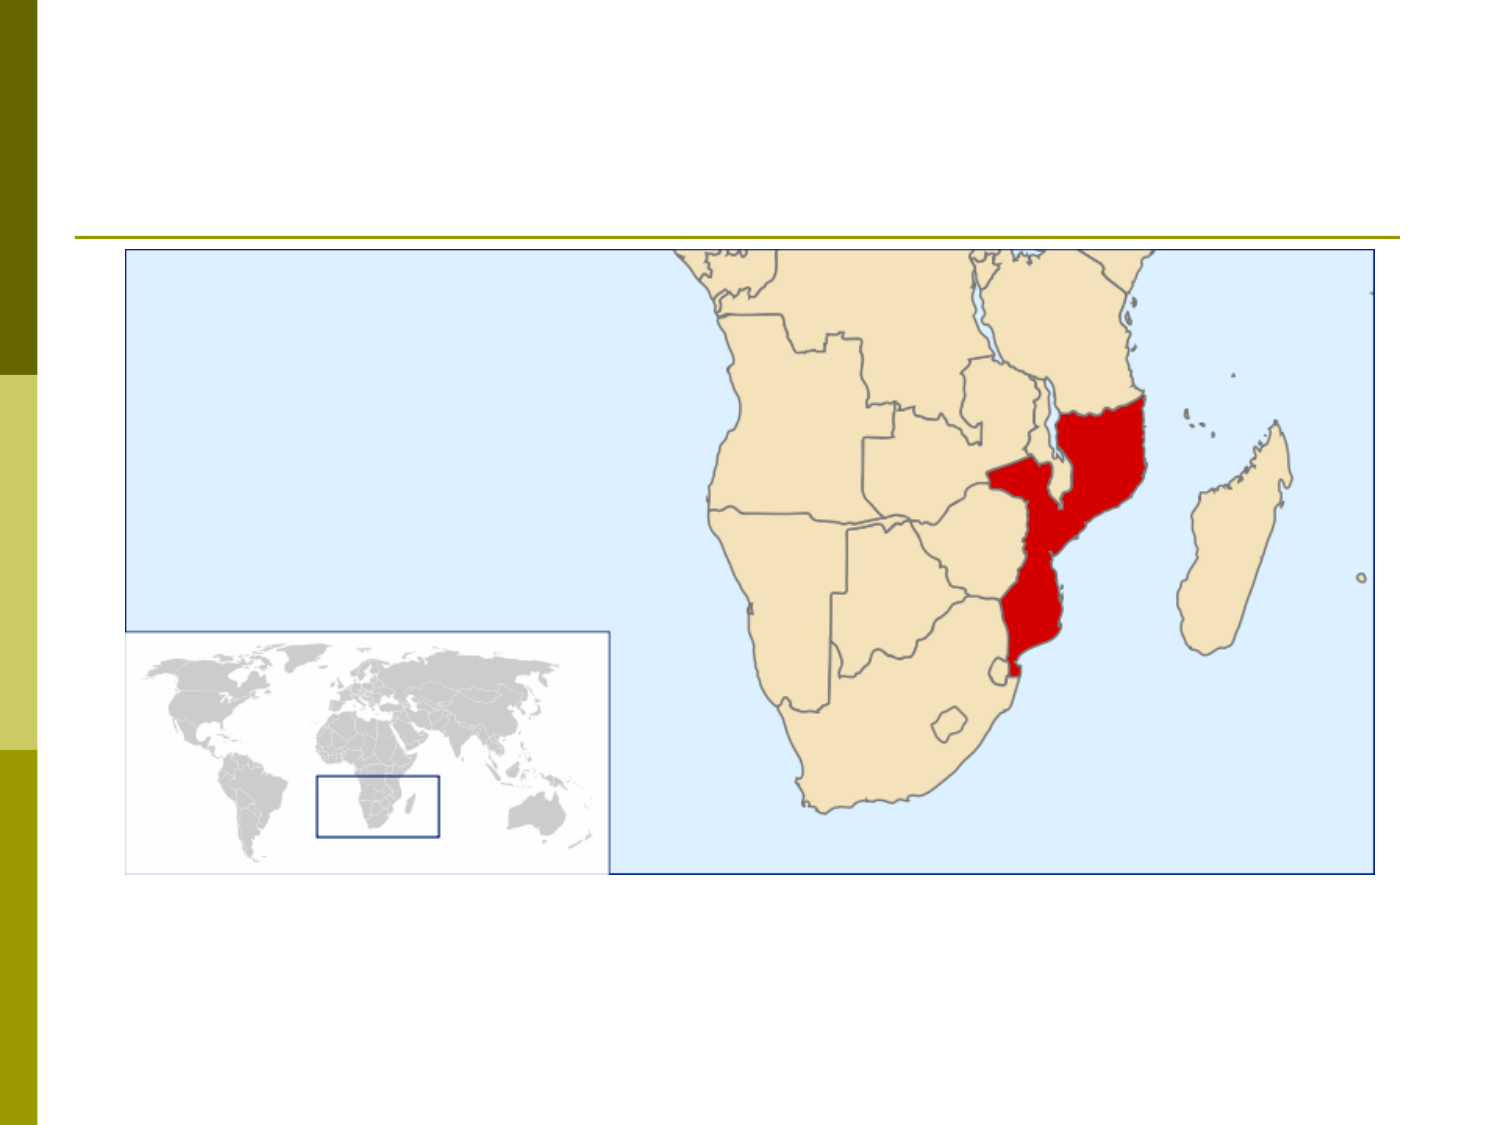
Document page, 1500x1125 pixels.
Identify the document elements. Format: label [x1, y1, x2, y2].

picture [125, 249, 1375, 875]
